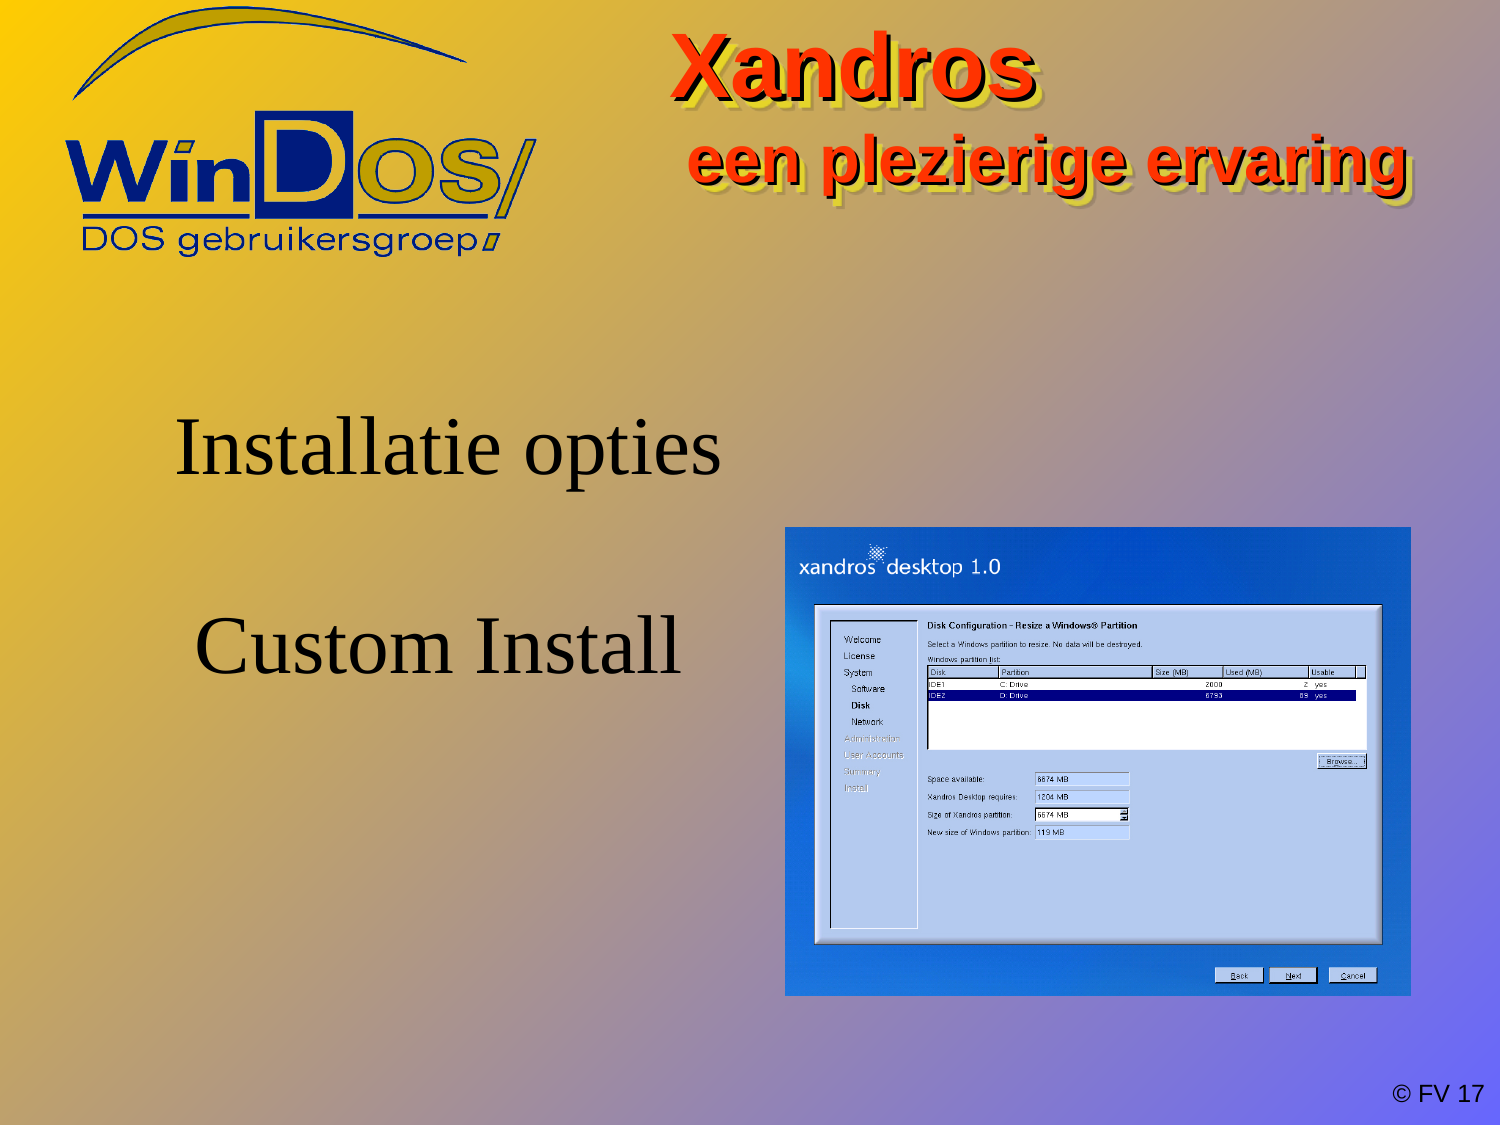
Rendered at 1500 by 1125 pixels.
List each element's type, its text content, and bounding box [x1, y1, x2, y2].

picture [65, 6, 537, 264]
text_box Installatie opties Custom Install [159, 385, 739, 701]
picture [785, 527, 1411, 996]
text_box Xandros een plezierige ervaring [595, 0, 1500, 205]
text_box © FV <getal> [1352, 1070, 1500, 1125]
